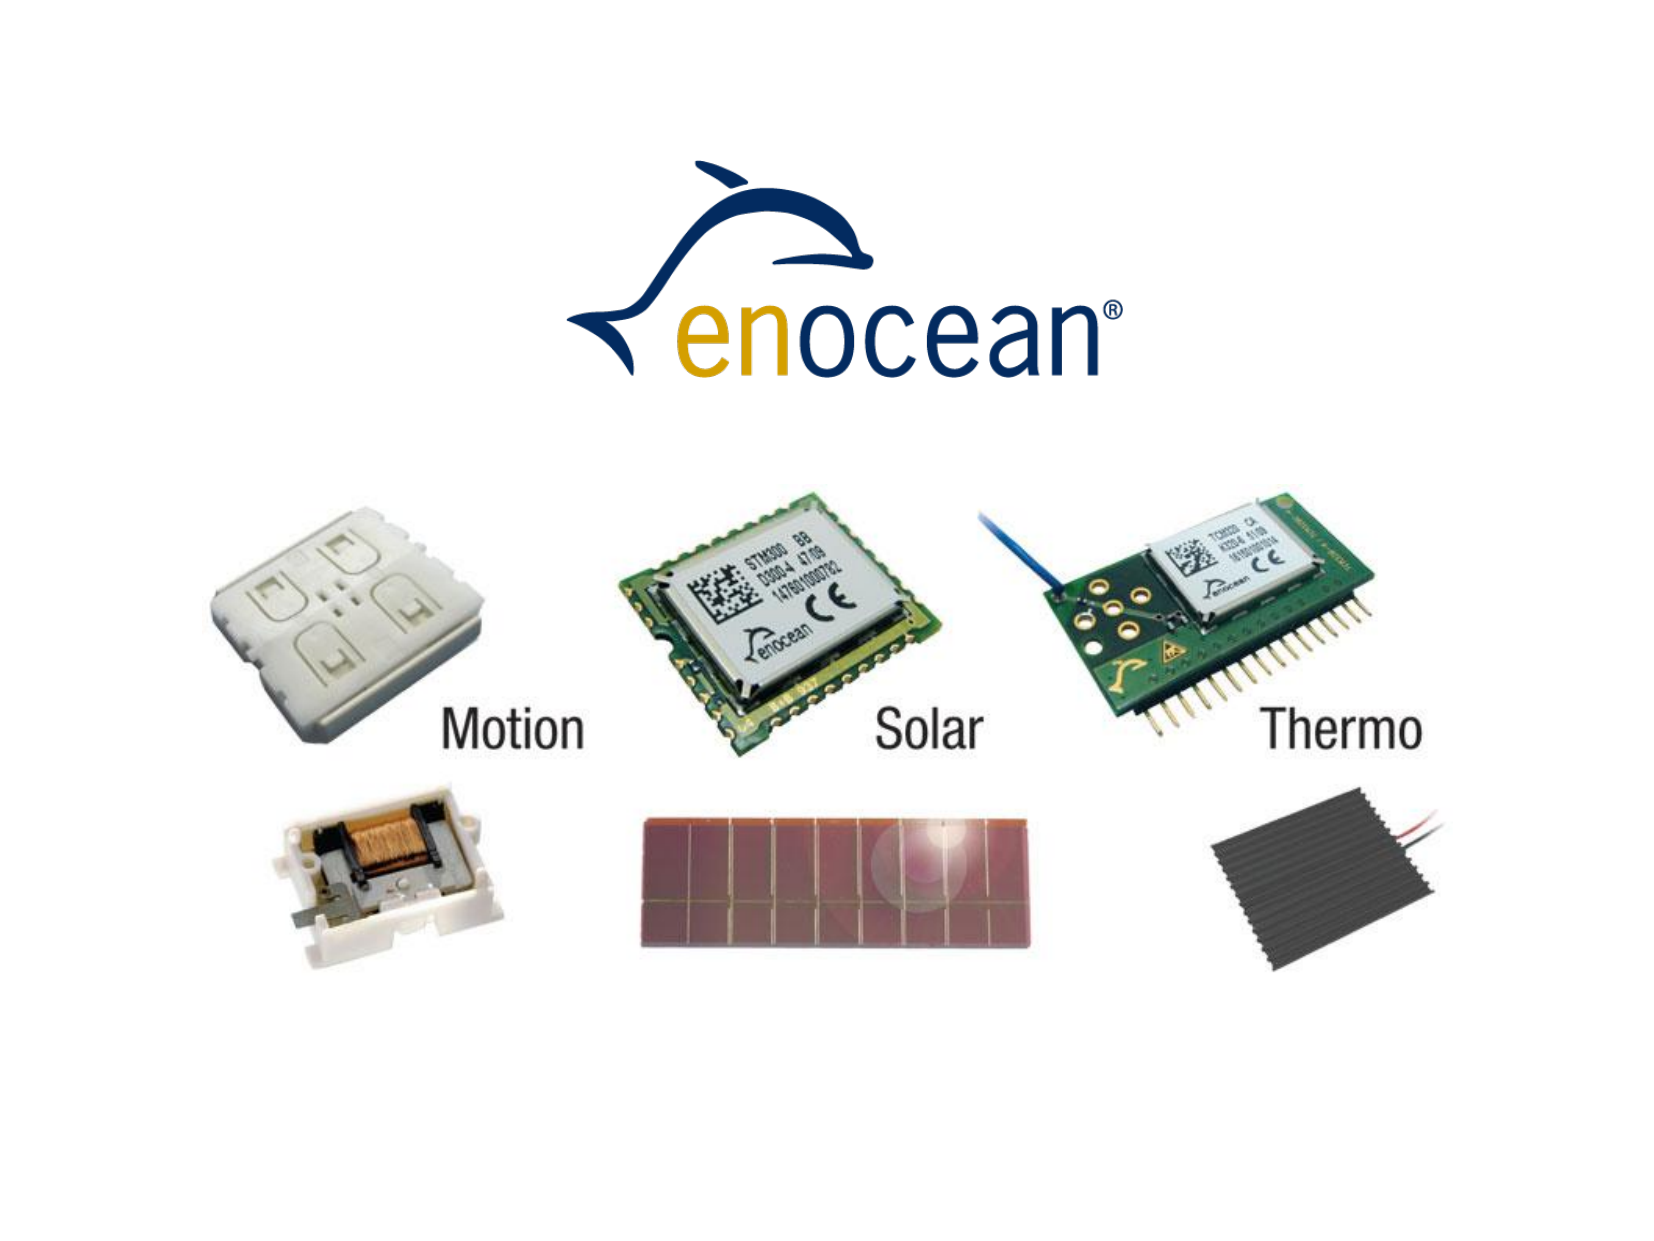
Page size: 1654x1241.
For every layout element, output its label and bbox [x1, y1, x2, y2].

picture [566, 160, 1123, 378]
picture [202, 484, 1453, 980]
